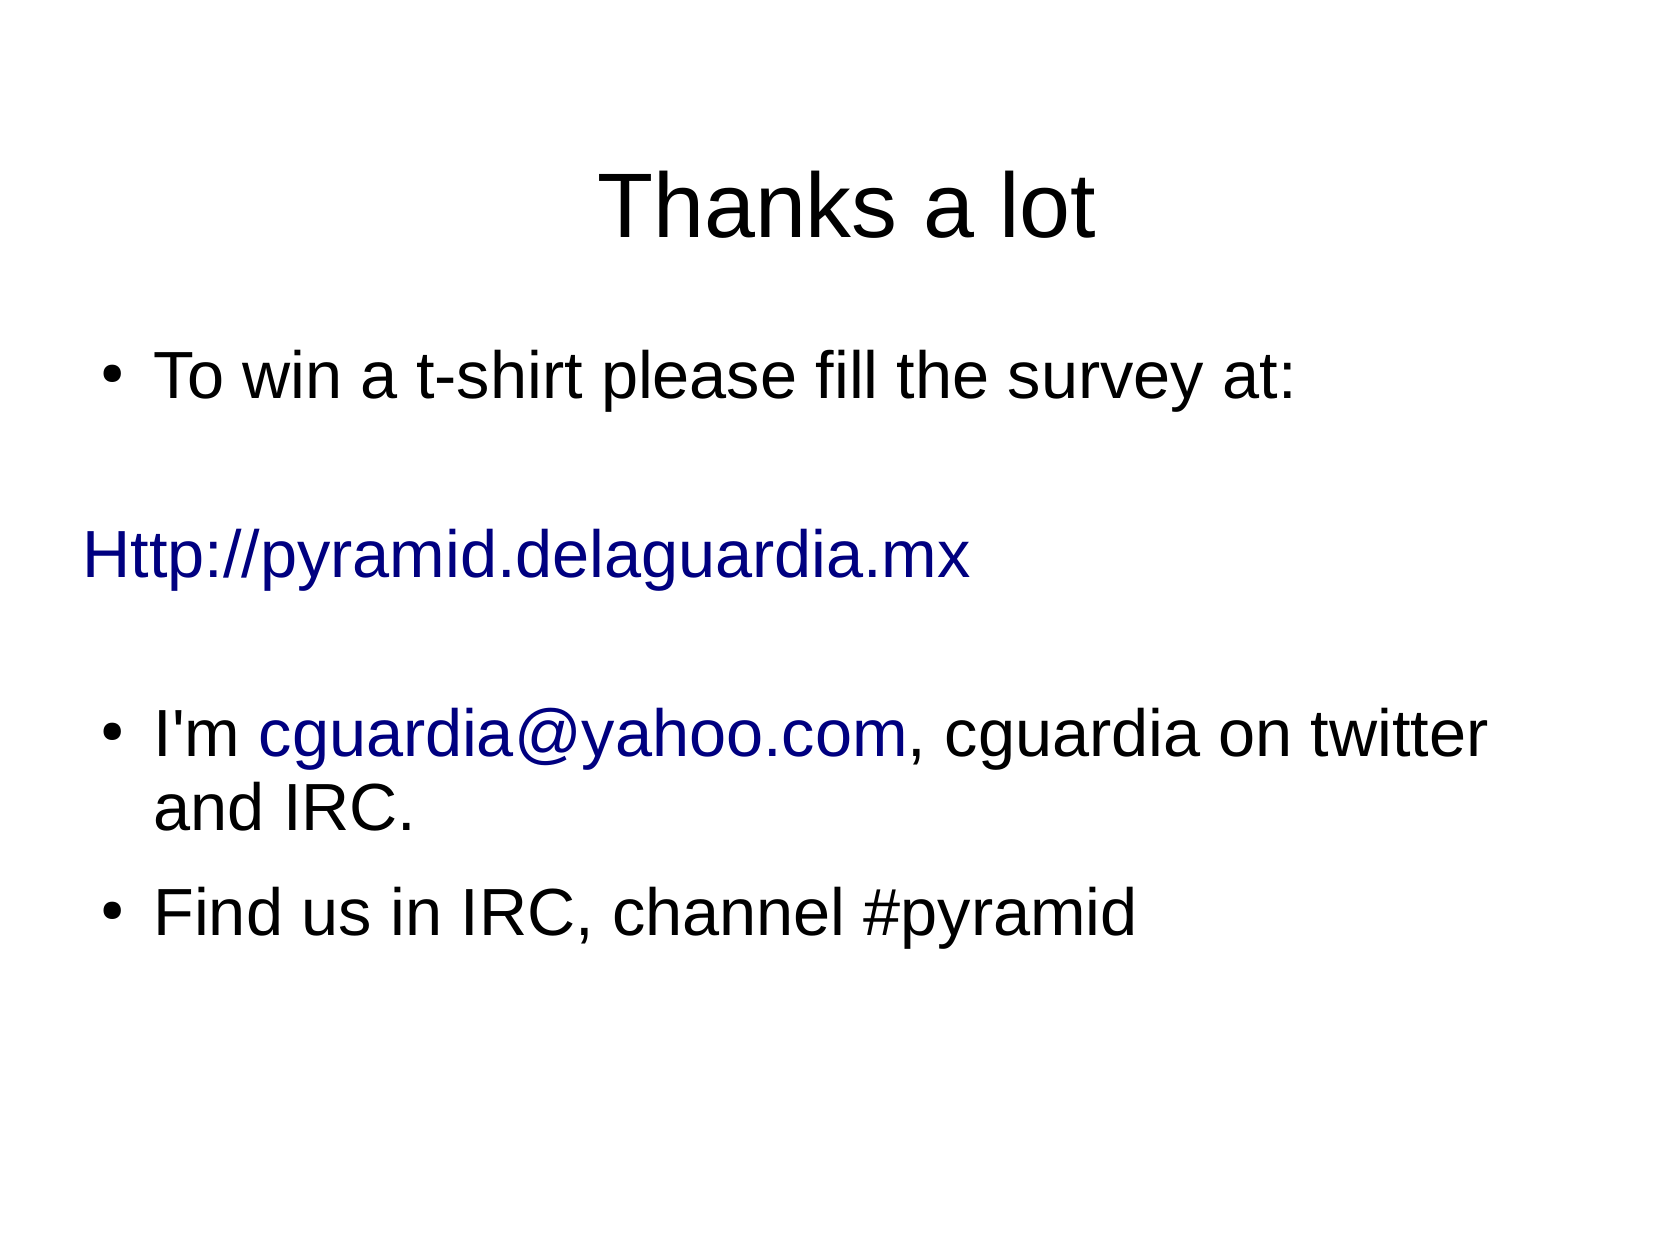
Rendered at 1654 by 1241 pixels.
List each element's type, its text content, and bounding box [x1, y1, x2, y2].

list To win a t-shirt please fill the survey at: Http://pyramid.delaguardia.mx I'm cguardia@yahoo.com, cguardia on twitter and IRC. Find us in IRC, channel #pyramid [82, 337, 1571, 1157]
title Thanks a lot [82, 112, 1612, 301]
